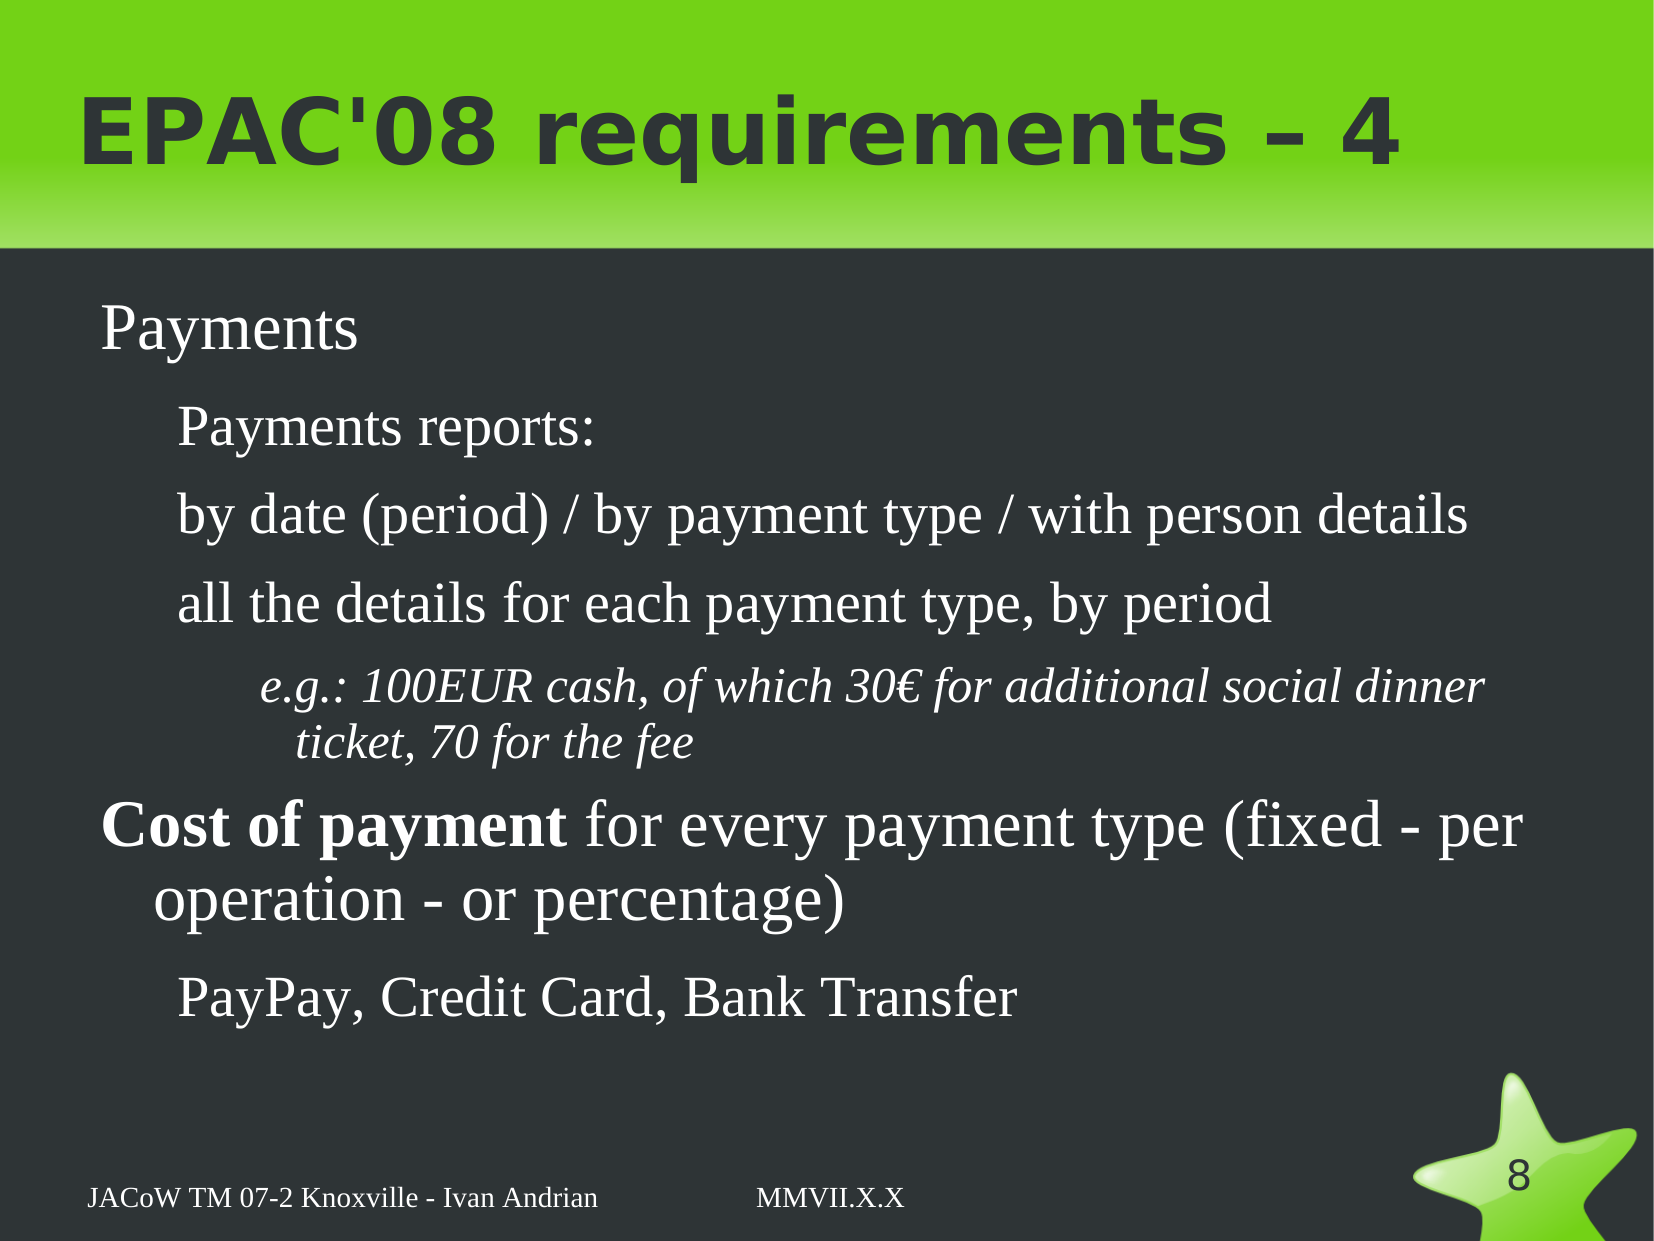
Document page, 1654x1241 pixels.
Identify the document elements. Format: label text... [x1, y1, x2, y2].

picture [0, 0, 1654, 1241]
list Payments Payments reports: by date (period) / by payment type / with person details all the details for each payment type, by period e.g.: 100EUR cash, of which 30€ for additional social dinner ticket, 70 for the fee Cost of payment for every payment type (fixed - per operation - or percentage) PayPay, Credit Card, Bank Transfer [82, 290, 1571, 1186]
title EPAC'08 requirements – 4 [76, 29, 1565, 237]
